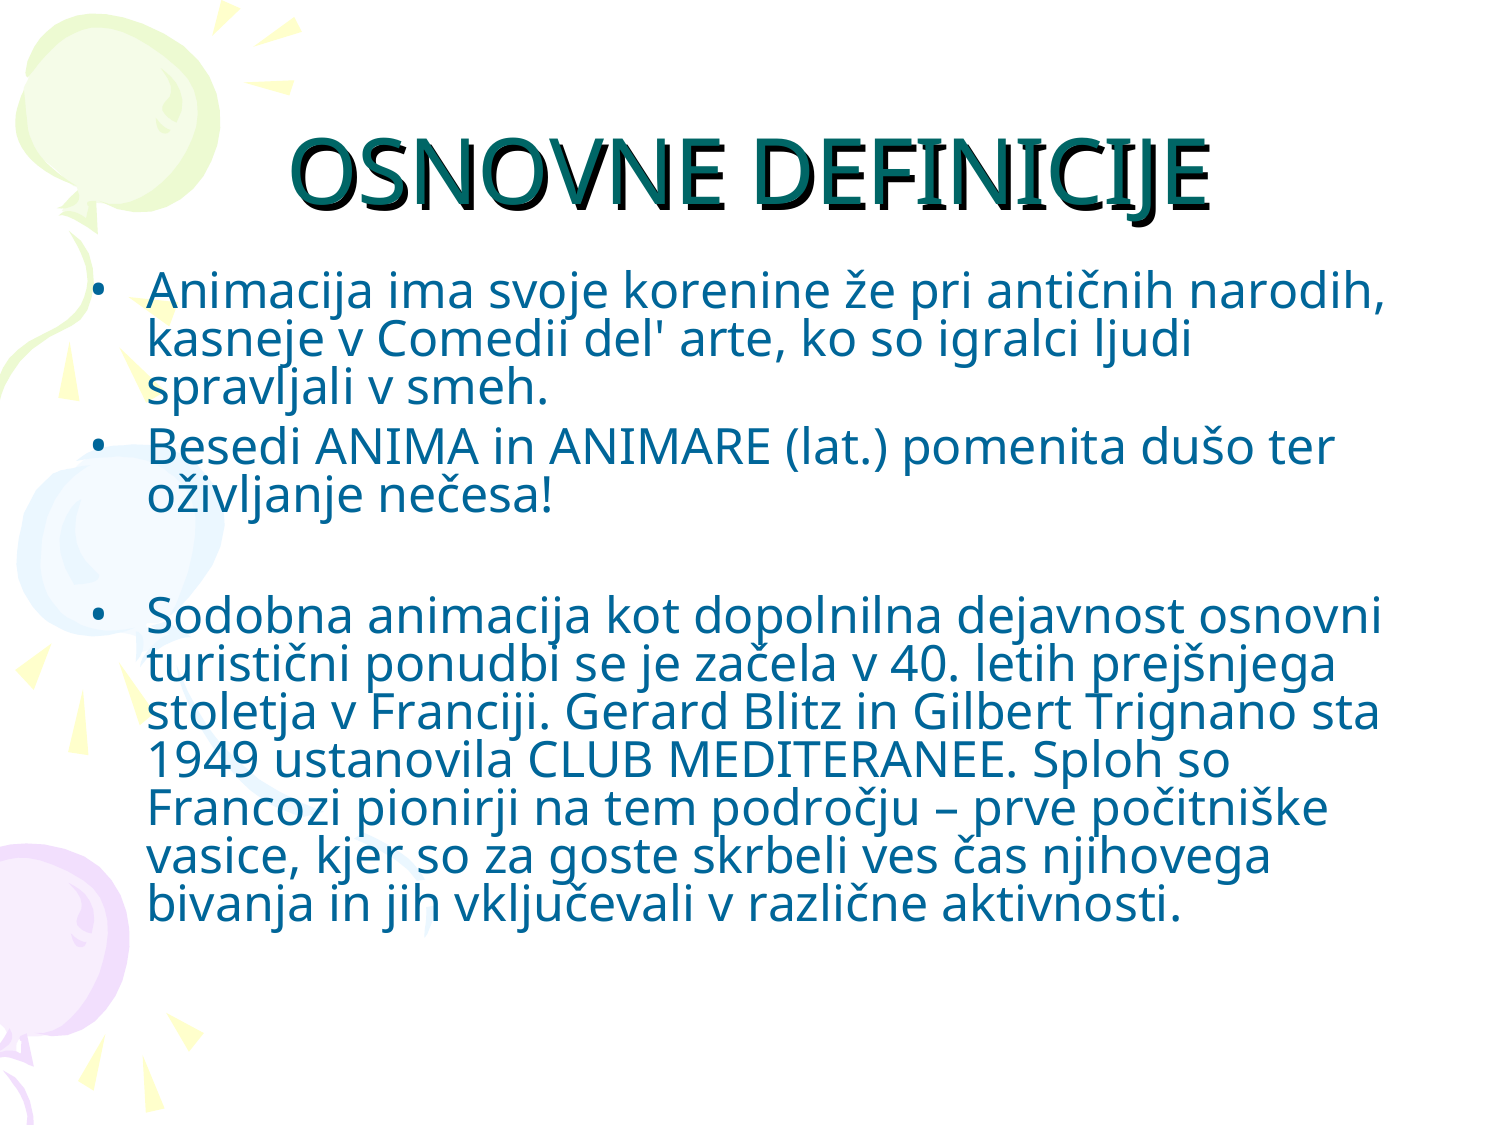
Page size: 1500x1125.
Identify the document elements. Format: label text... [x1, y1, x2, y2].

title OSNOVNE DEFINICIJE [72, 16, 1426, 233]
list Animacija ima svoje korenine že pri antičnih narodih, kasneje v Comedii del' arte, ko so igralci ljudi spravljali v smeh. Besedi ANIMA in ANIMARE (lat.) pomenita dušo ter oživljanje nečesa! Sodobna animacija kot dopolnilna dejavnost osnovni turistični ponudbi se je začela v 40. letih prejšnjega stoletja v Franciji. Gerard Blitz in Gilbert Trignano sta 1949 ustanovila CLUB MEDITERANEE. Sploh so Francozi pionirji na tem področju – prve počitniške vasice, kjer so za goste skrbeli ves čas njihovega bivanja in jih vključevali v različne aktivnosti. [75, 262, 1426, 994]
